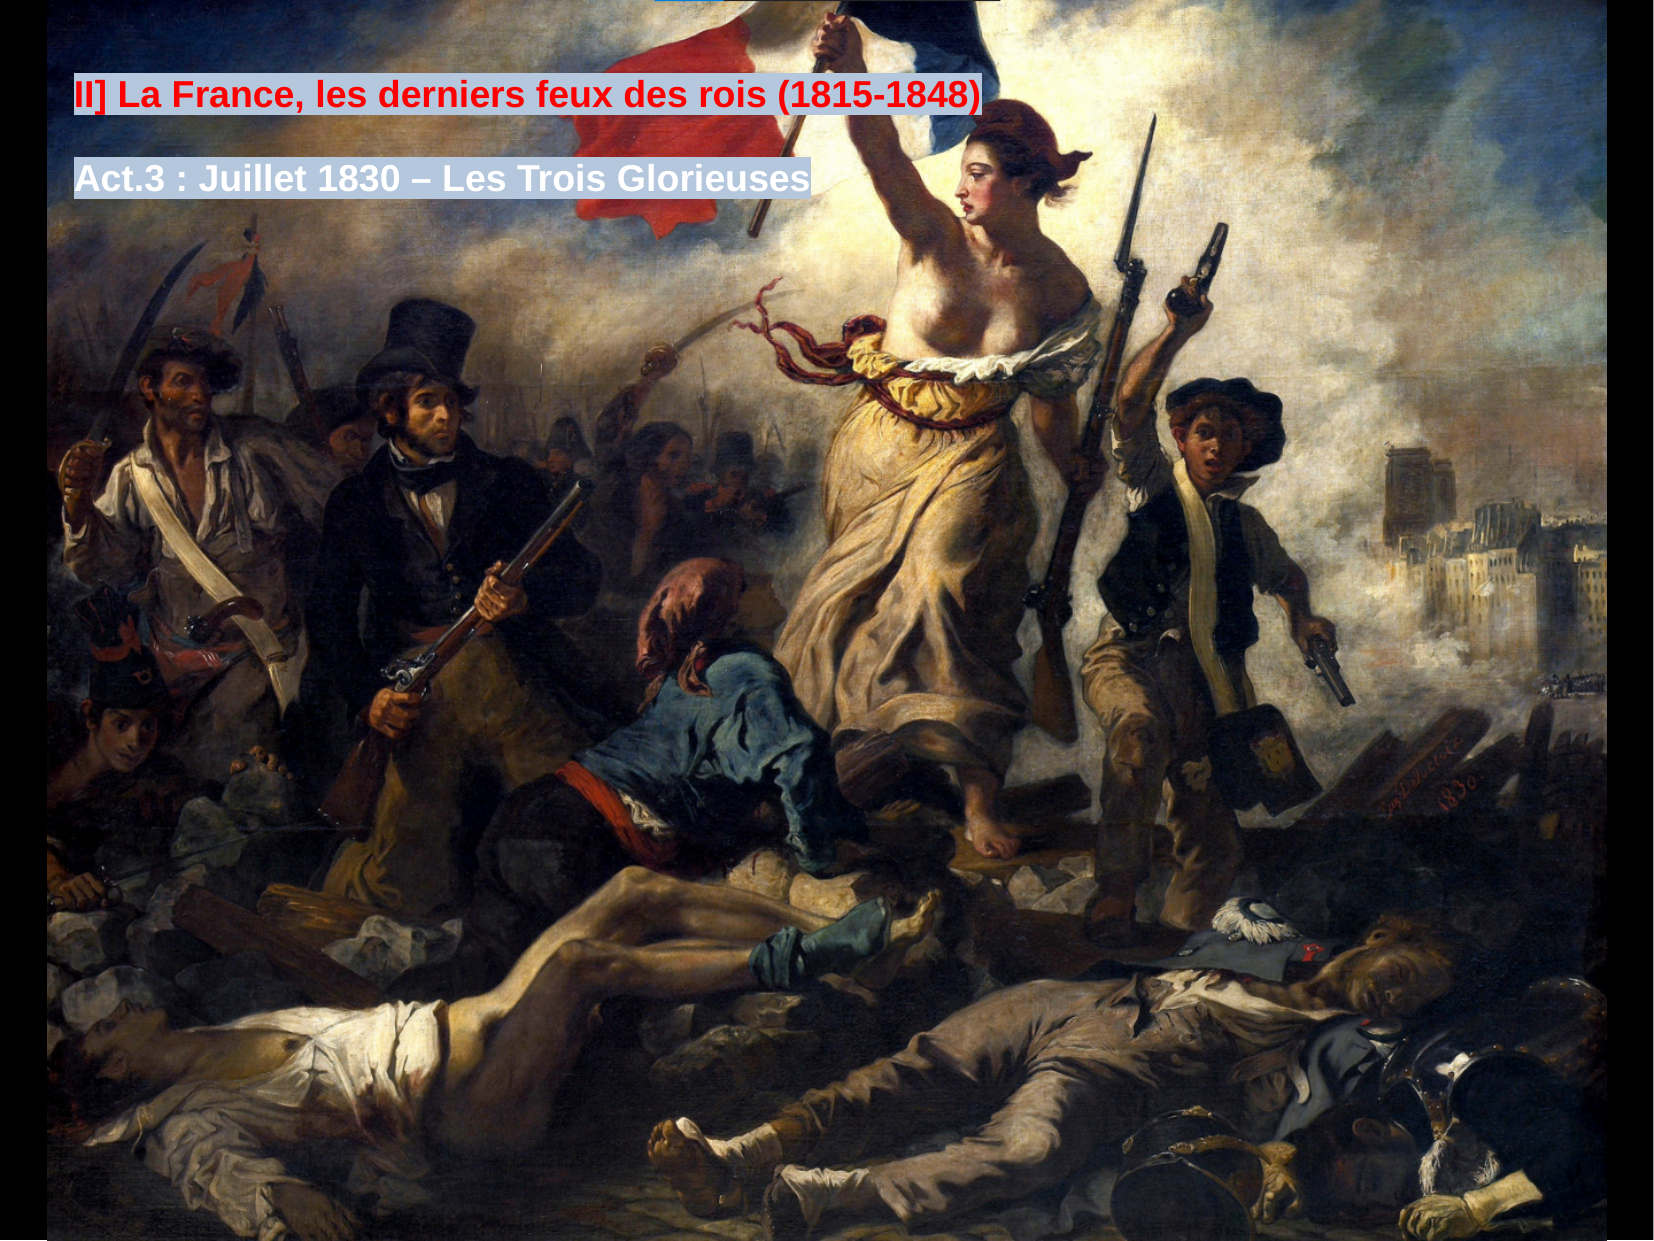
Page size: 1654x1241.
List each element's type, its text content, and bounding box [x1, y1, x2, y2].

text_box II] La France, les derniers feux des rois (1815-1848) Act.3 : Juillet 1830 – Les Trois Glorieuses [59, 65, 997, 207]
picture [47, 0, 1607, 1241]
